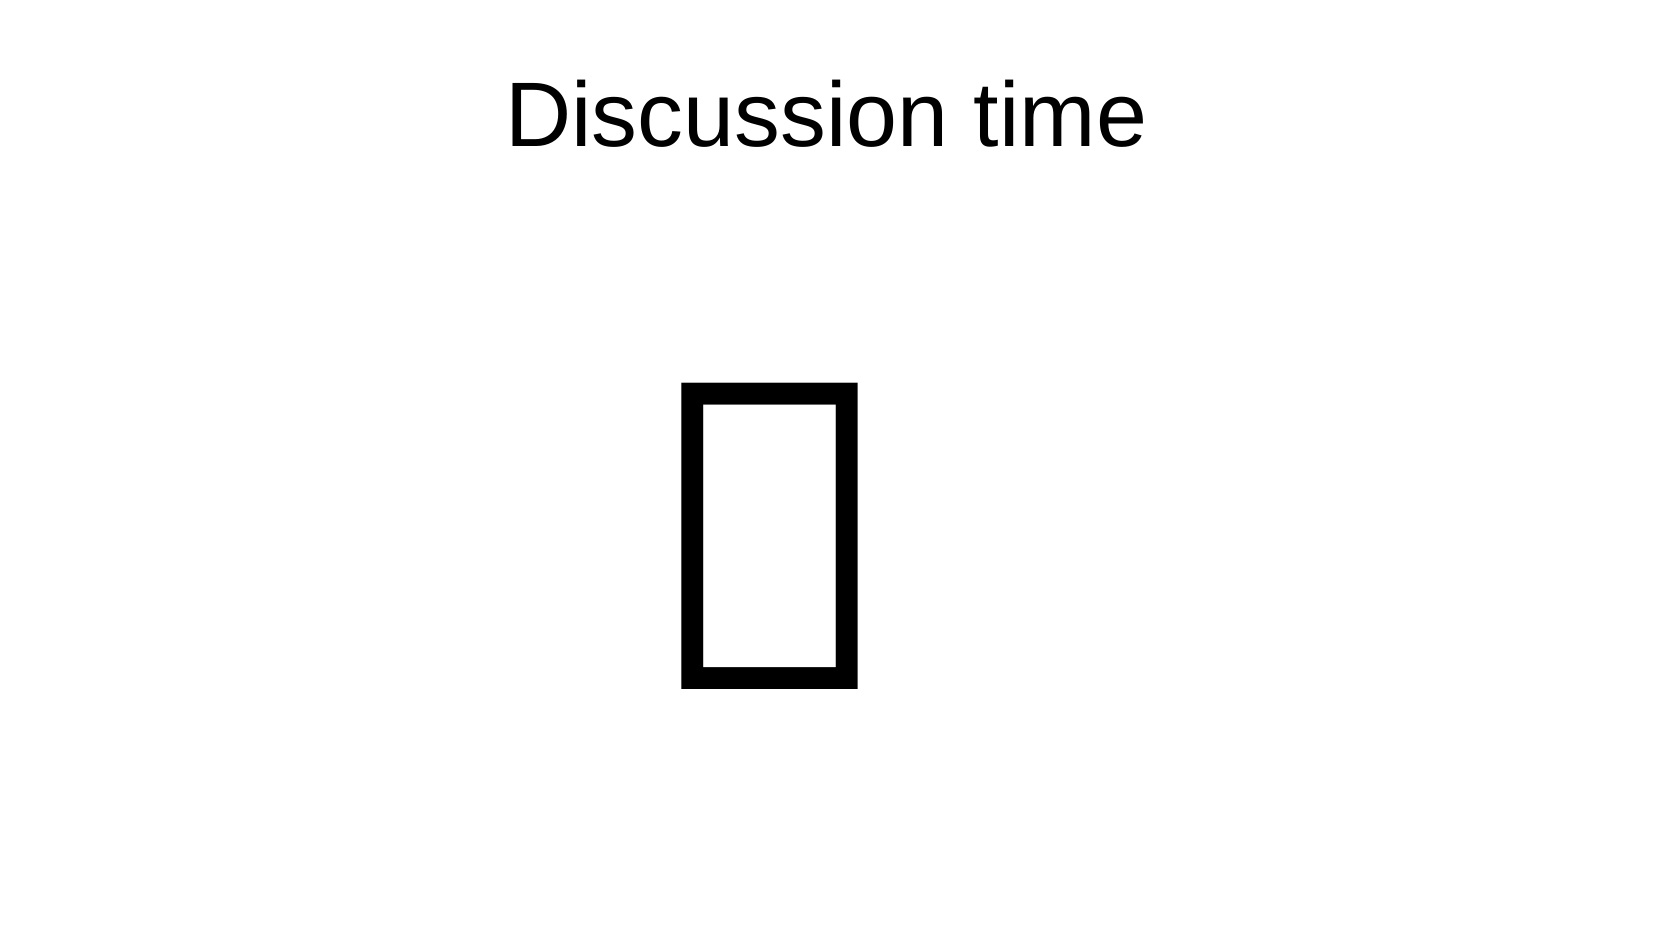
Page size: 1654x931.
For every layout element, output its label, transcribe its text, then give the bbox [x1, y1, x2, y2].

title Discussion time [82, 37, 1571, 193]
list 🎤 [327, 260, 1043, 786]
